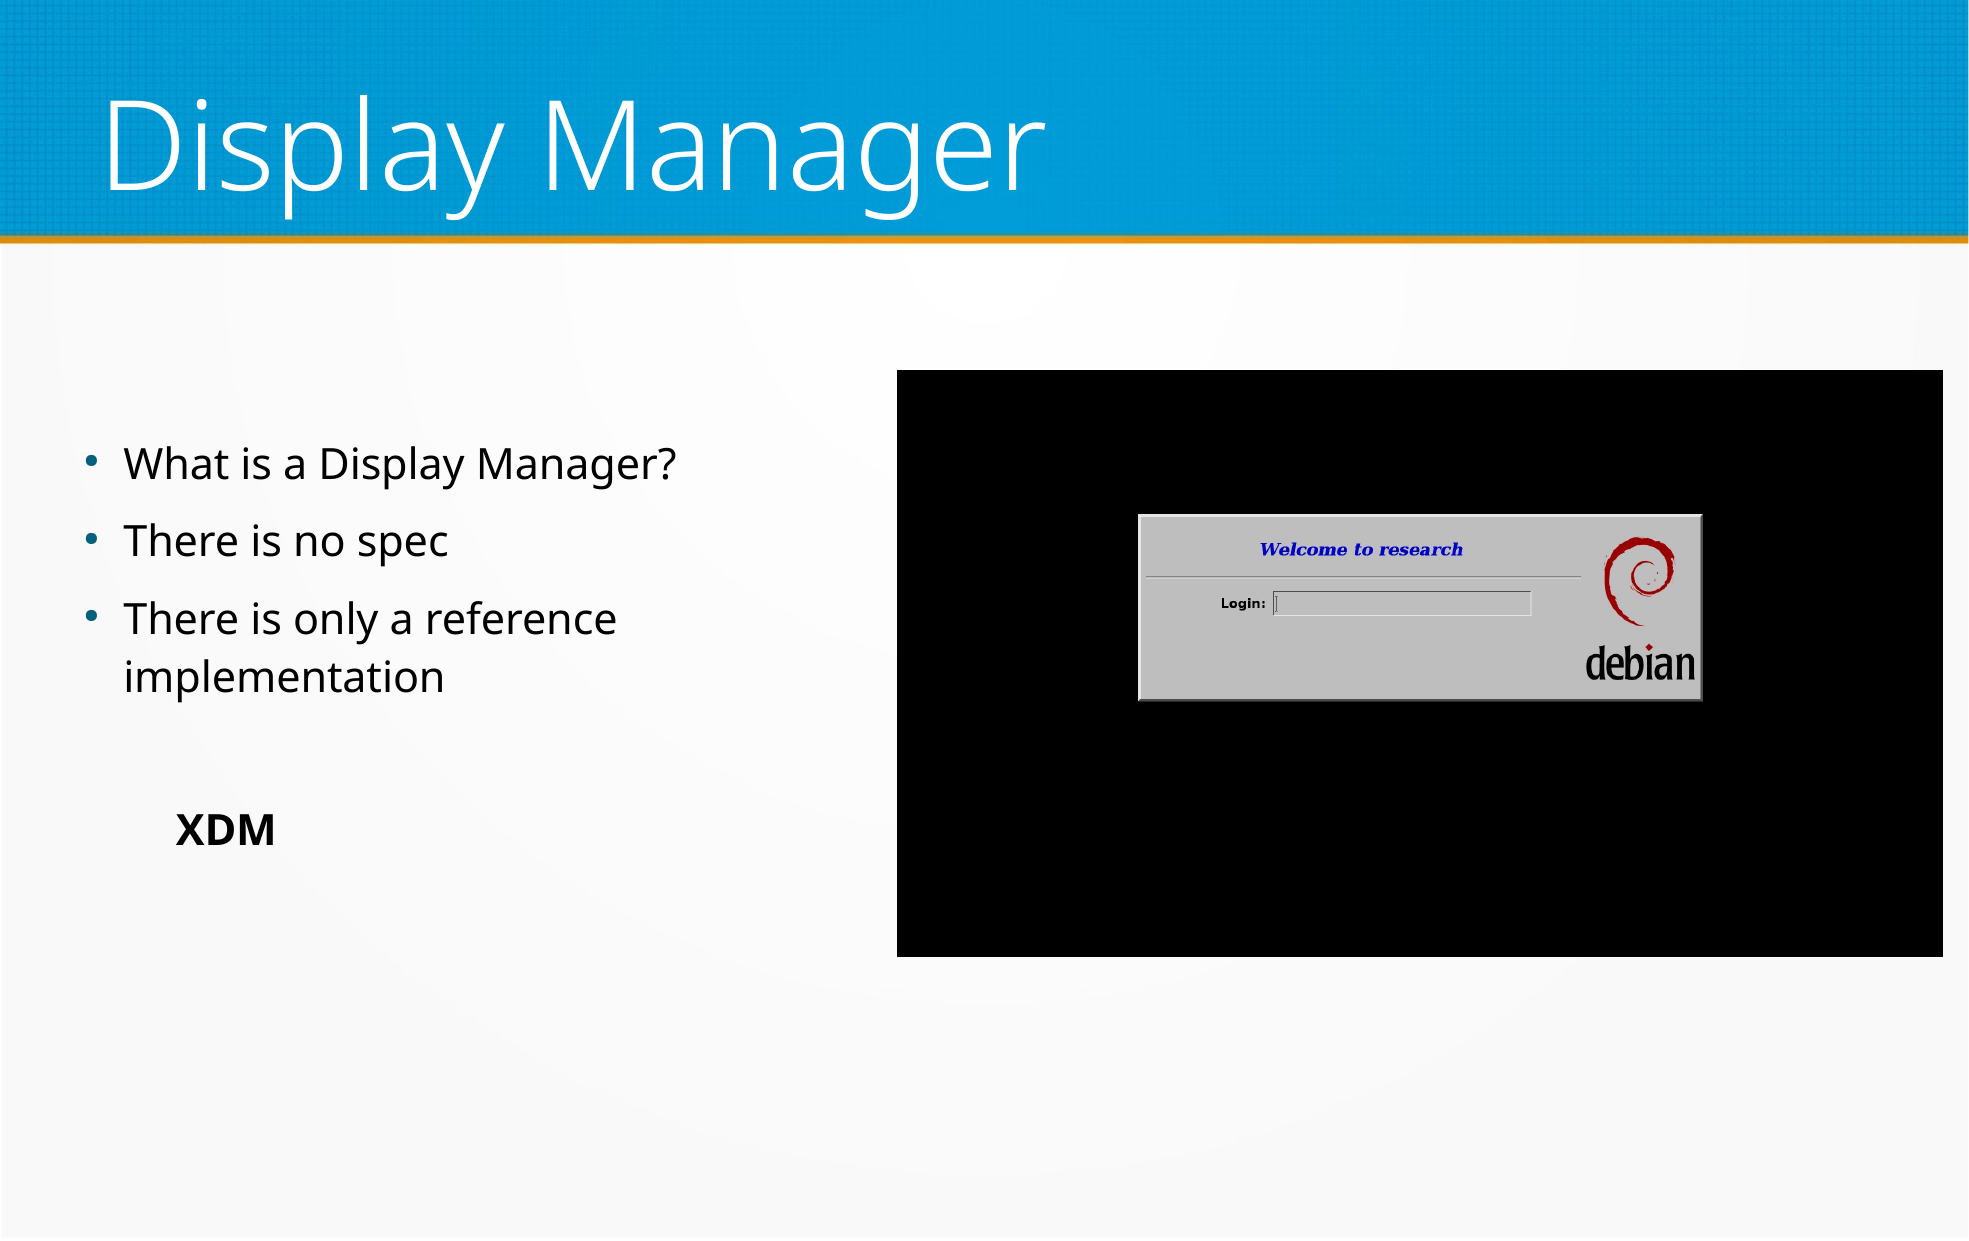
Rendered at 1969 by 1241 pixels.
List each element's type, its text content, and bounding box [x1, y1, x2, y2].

title Display Manager [98, 19, 1870, 227]
list What is a Display Manager? There is no spec There is only a reference implementation XDM [70, 433, 859, 863]
picture [0, 233, 1969, 1241]
